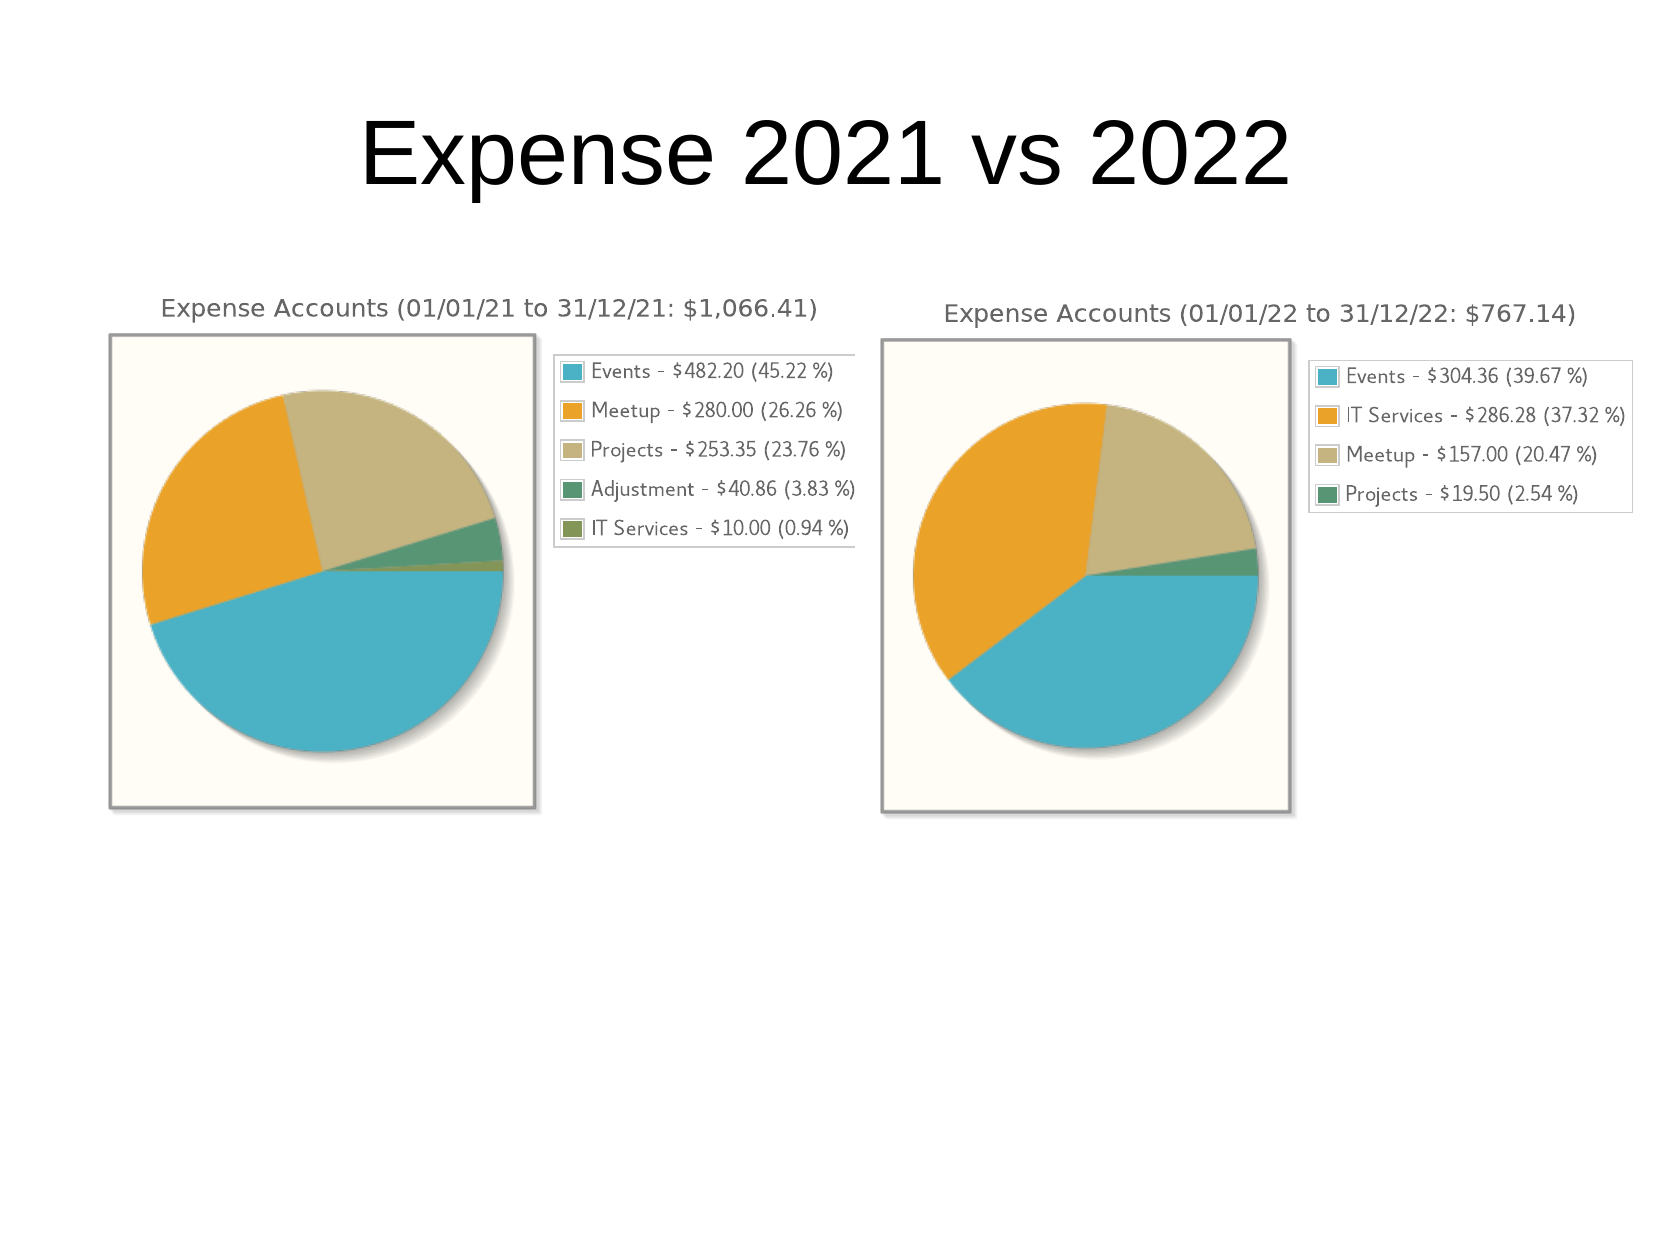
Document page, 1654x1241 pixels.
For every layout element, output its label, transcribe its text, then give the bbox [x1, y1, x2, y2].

picture [47, 264, 1652, 863]
title Expense 2021 vs 2022 [82, 49, 1571, 257]
